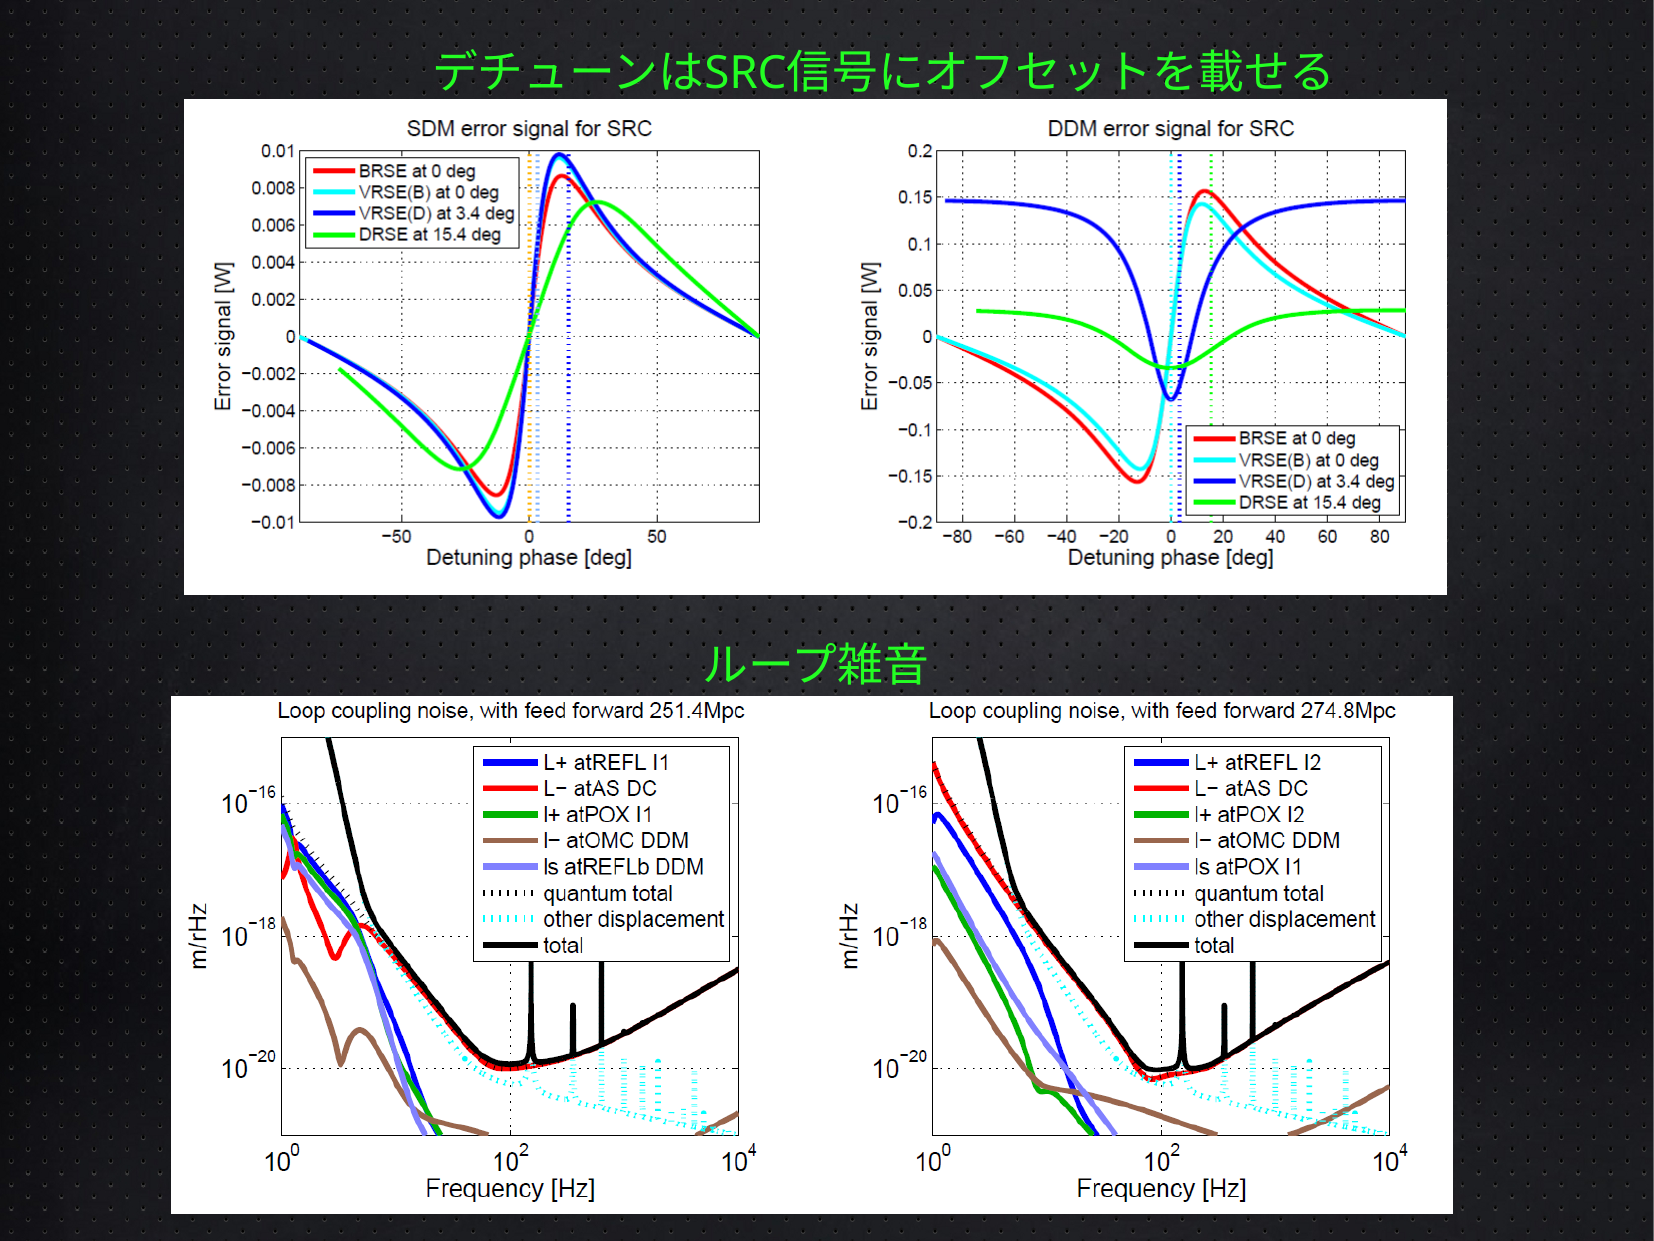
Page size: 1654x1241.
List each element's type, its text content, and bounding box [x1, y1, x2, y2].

text_box ループ雑音 [688, 621, 940, 682]
text_box デチューンはSRC信号にオフセットを載せる [417, 28, 1276, 90]
picture [0, 0, 1654, 1241]
